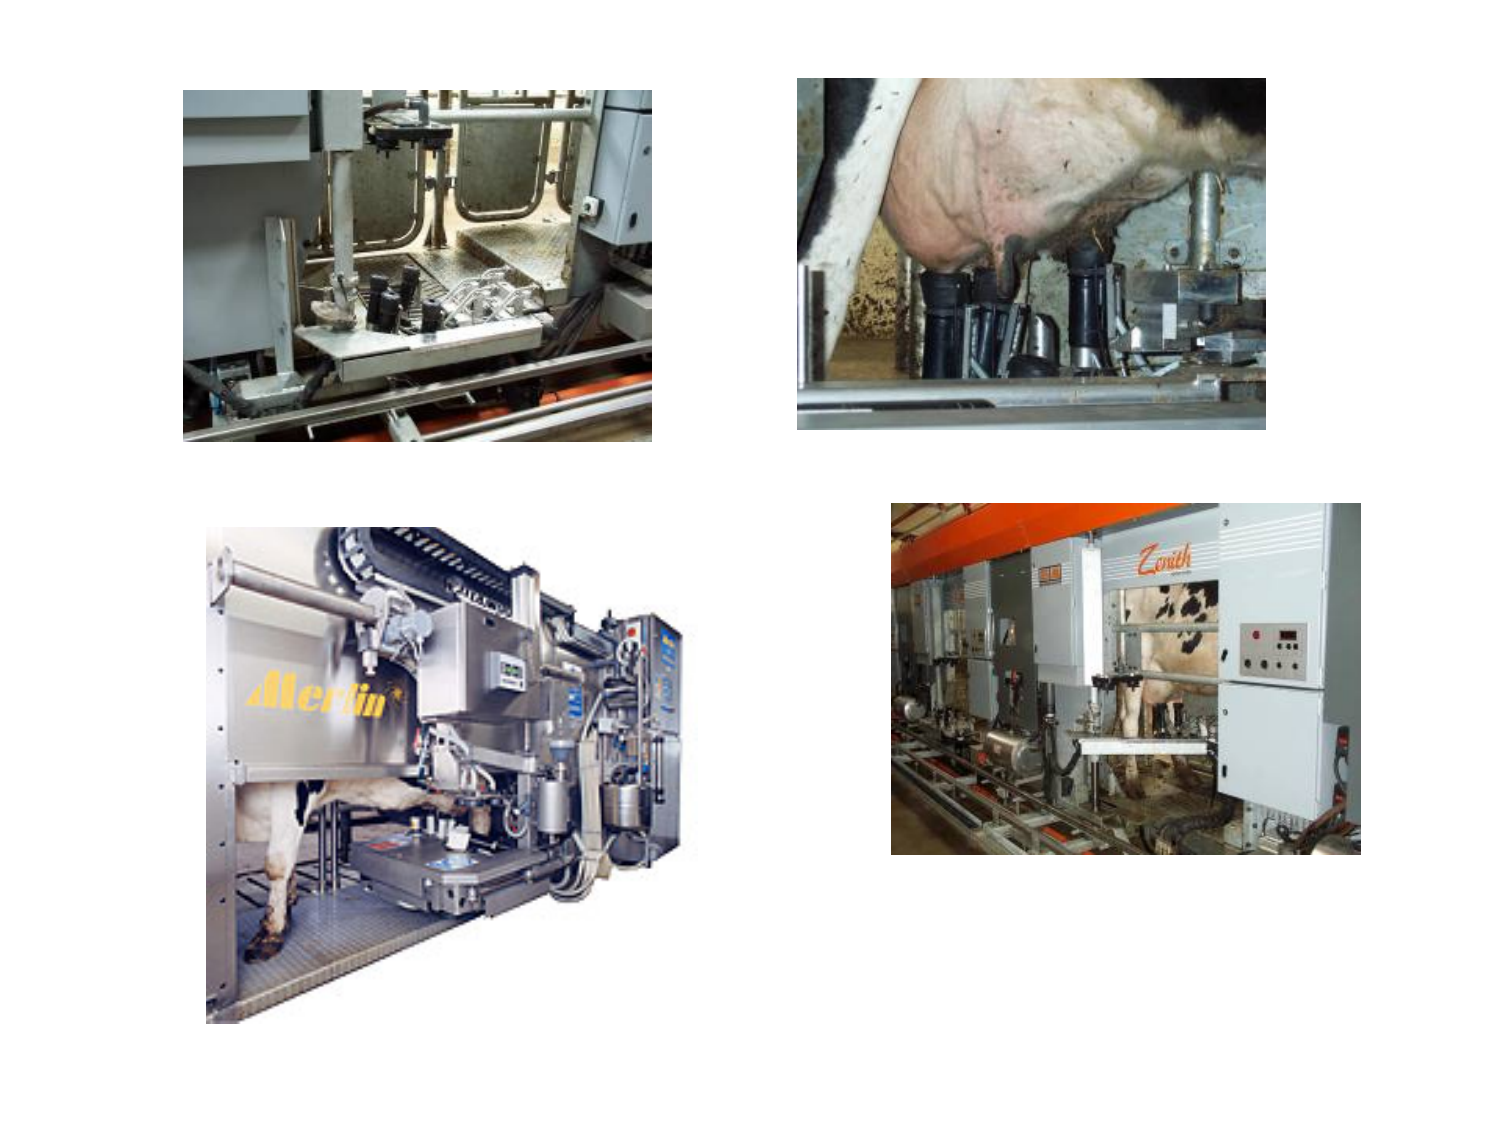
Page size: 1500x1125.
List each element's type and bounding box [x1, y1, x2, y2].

picture [797, 78, 1266, 430]
picture [183, 90, 652, 442]
picture [206, 527, 698, 1024]
picture [891, 503, 1361, 855]
